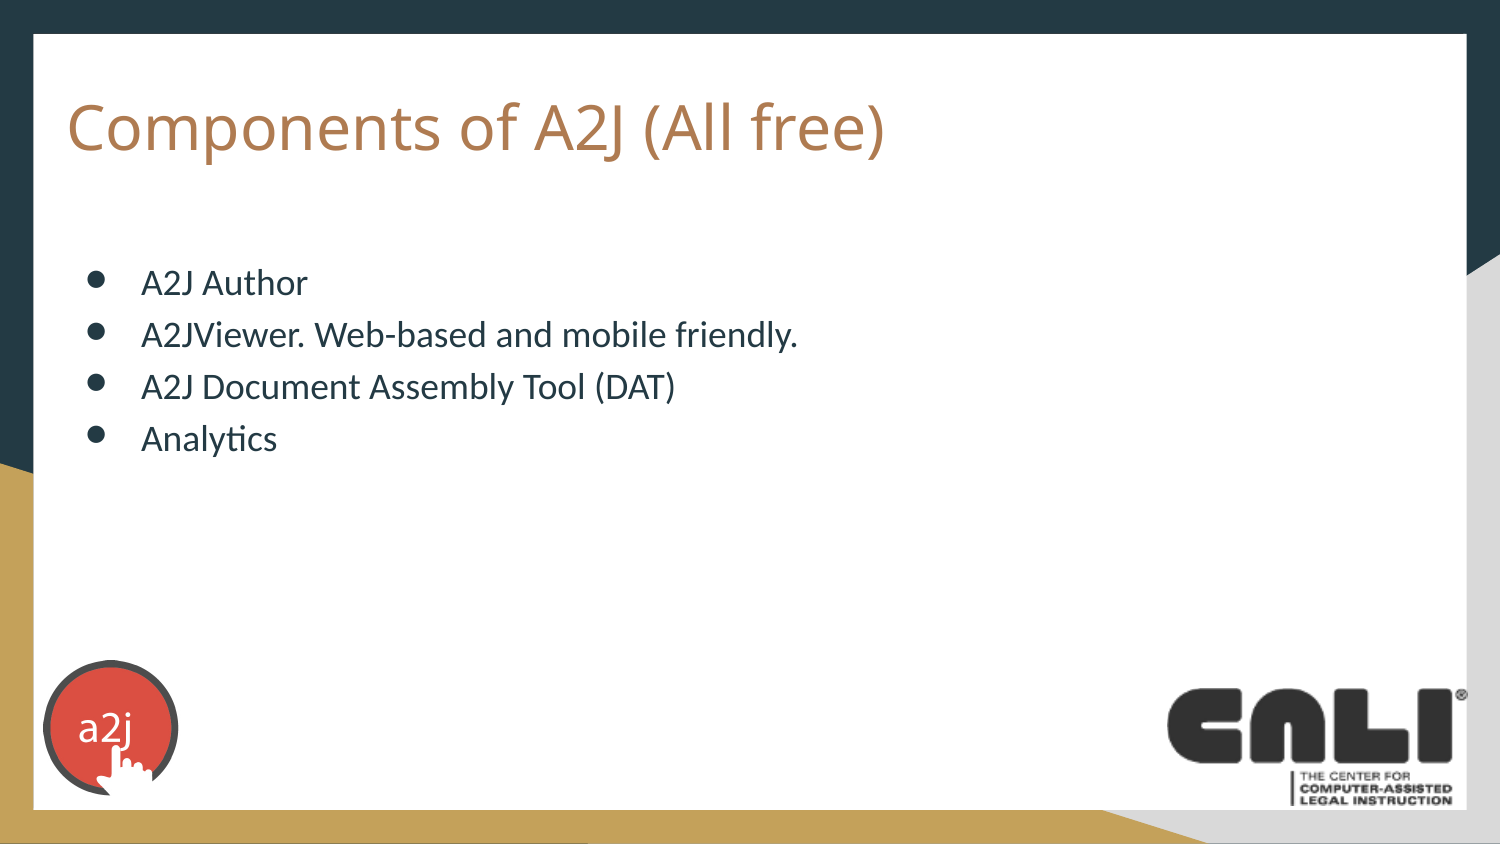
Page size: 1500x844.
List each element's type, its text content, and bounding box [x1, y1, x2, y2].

list A2J Author A2JViewer. Web-based and mobile friendly. A2J Document Assembly Tool (DAT) Analytics [51, 236, 1449, 750]
picture [1167, 688, 1468, 806]
title Components of A2J (All free) [51, 72, 1449, 236]
picture [43, 660, 182, 806]
